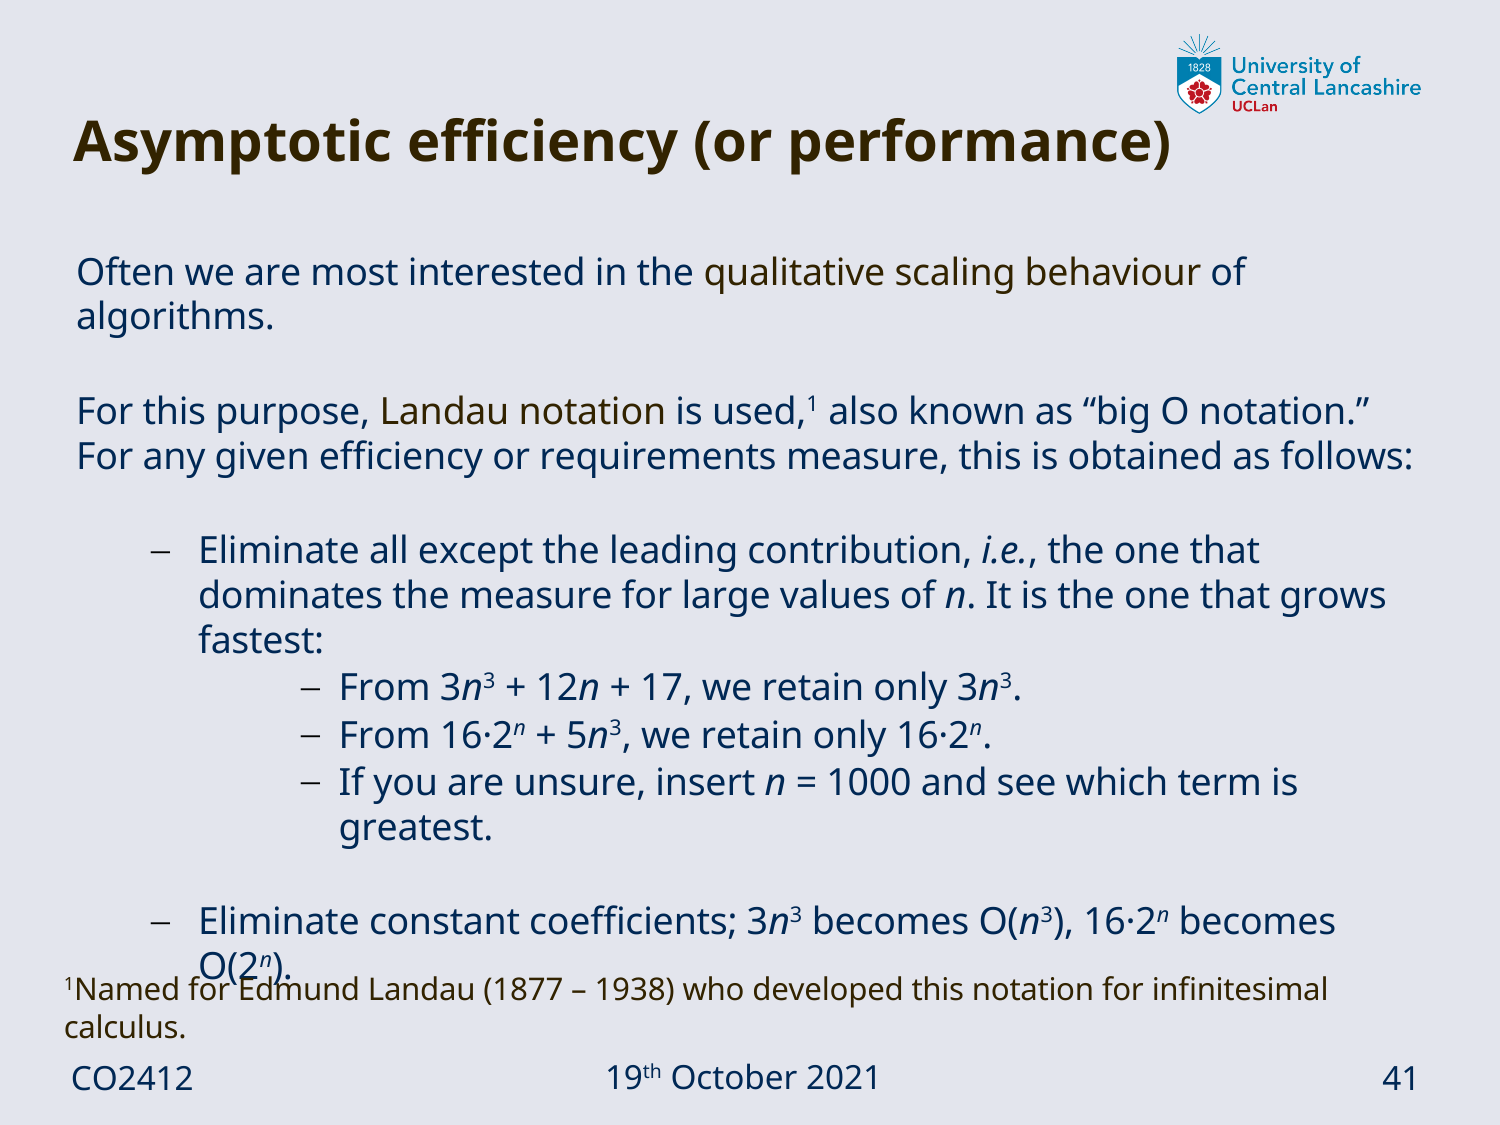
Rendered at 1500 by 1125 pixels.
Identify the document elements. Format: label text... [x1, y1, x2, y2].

picture [1177, 34, 1421, 93]
title Asymptotic efficiency (or performance) [58, 93, 1475, 186]
text_box 1Named for Edmund Landau (1877 – 1938) who developed this notation for infinitesimal calculus. [49, 962, 1447, 1015]
text_box Often we are most interested in the qualitative scaling behaviour of algorithms. For this purpose, Landau notation is used,1 also known as “big O notation.” For any given efficiency or requirements measure, this is obtained as follows: Eliminate all except the leading contribution, i.e., the one that dominates the measure for large values of n. It is the one that grows fastest: From 3n3 + 12n + 17, we retain only 3n3. From 16·2n + 5n3, we retain only 16·2n. If you are unsure, insert n = 1000 and see which term is greatest. Eliminate constant coefficients; 3n3 becomes O(n3), 16·2n becomes O(2n). [59, 240, 1444, 815]
